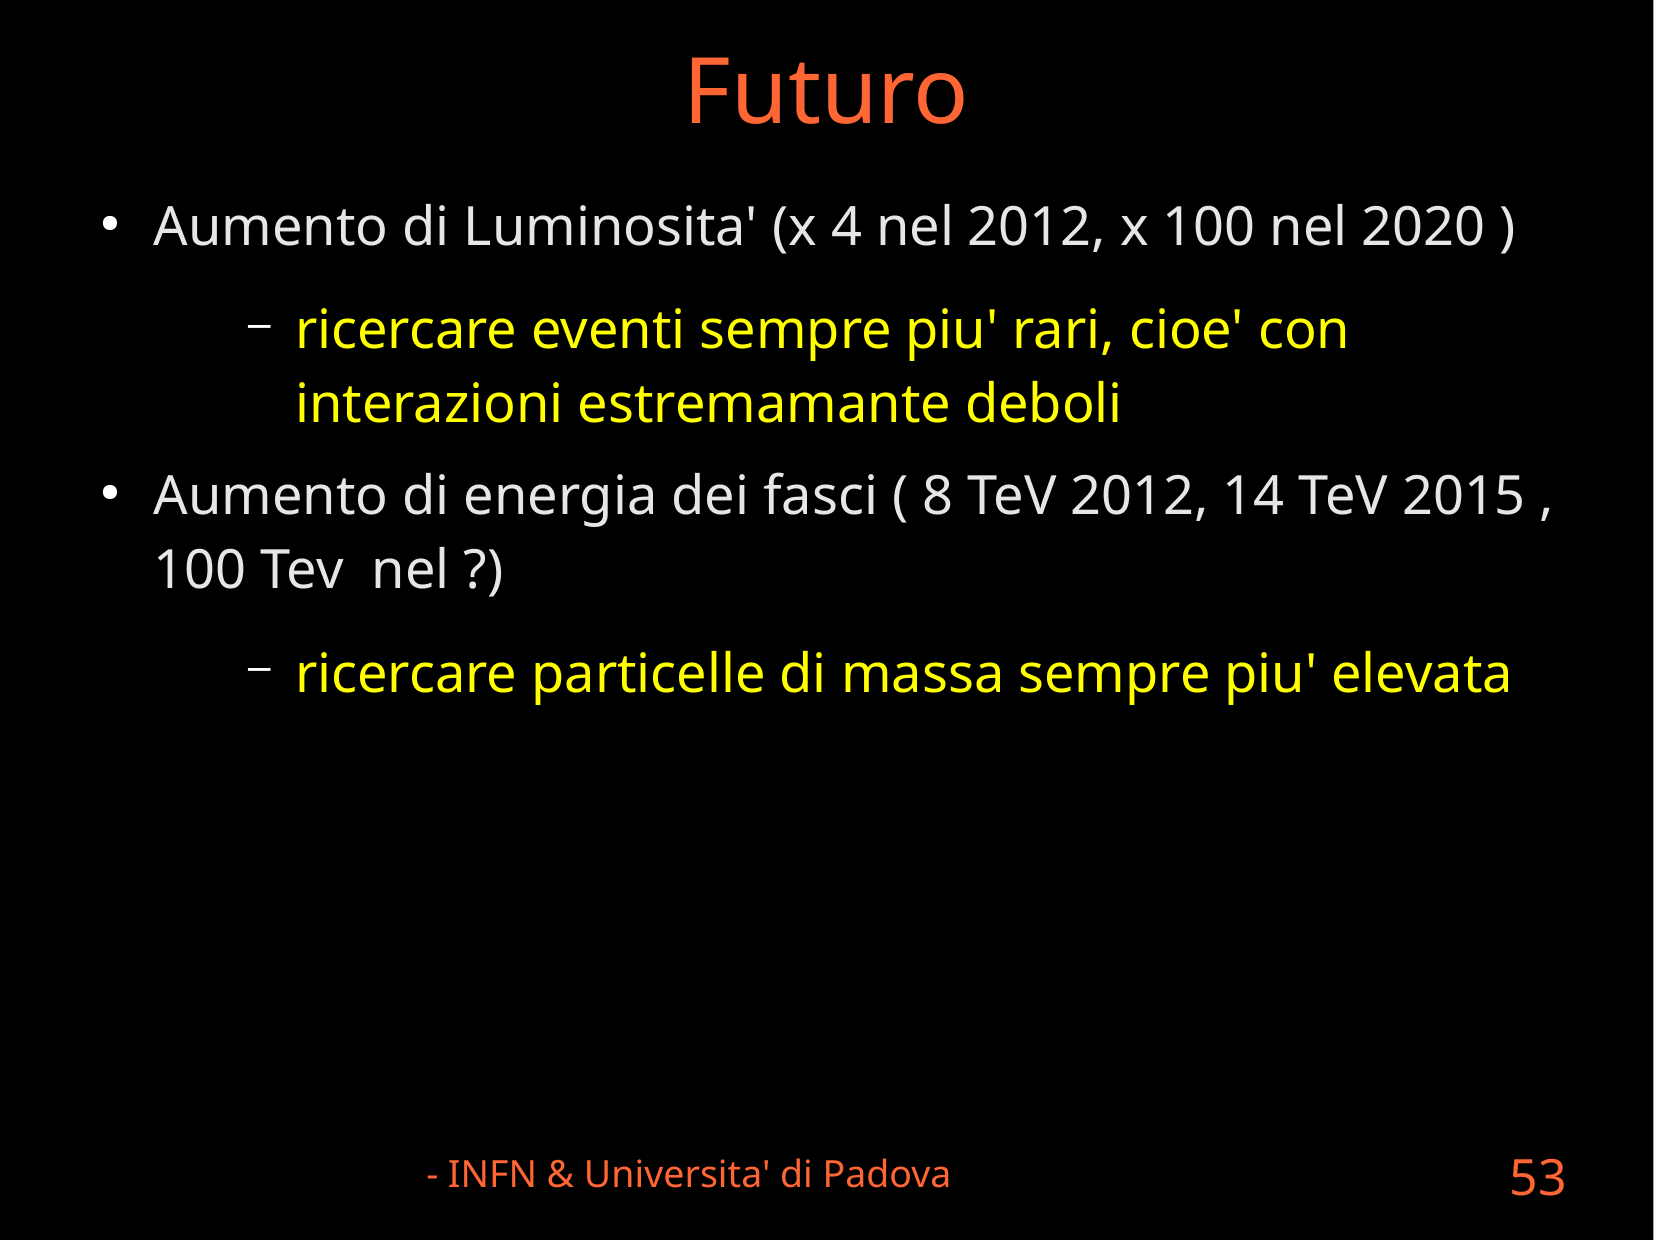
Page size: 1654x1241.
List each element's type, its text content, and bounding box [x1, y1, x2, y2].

list Aumento di Luminosita' (x 4 nel 2012, x 100 nel 2020 ) ricercare eventi sempre piu' rari, cioe' con interazioni estremamante deboli Aumento di energia dei fasci ( 8 TeV 2012, 14 TeV 2015 , 100 Tev nel ?) ricercare particelle di massa sempre piu' elevata [82, 187, 1571, 1094]
title Futuro [82, 19, 1571, 157]
